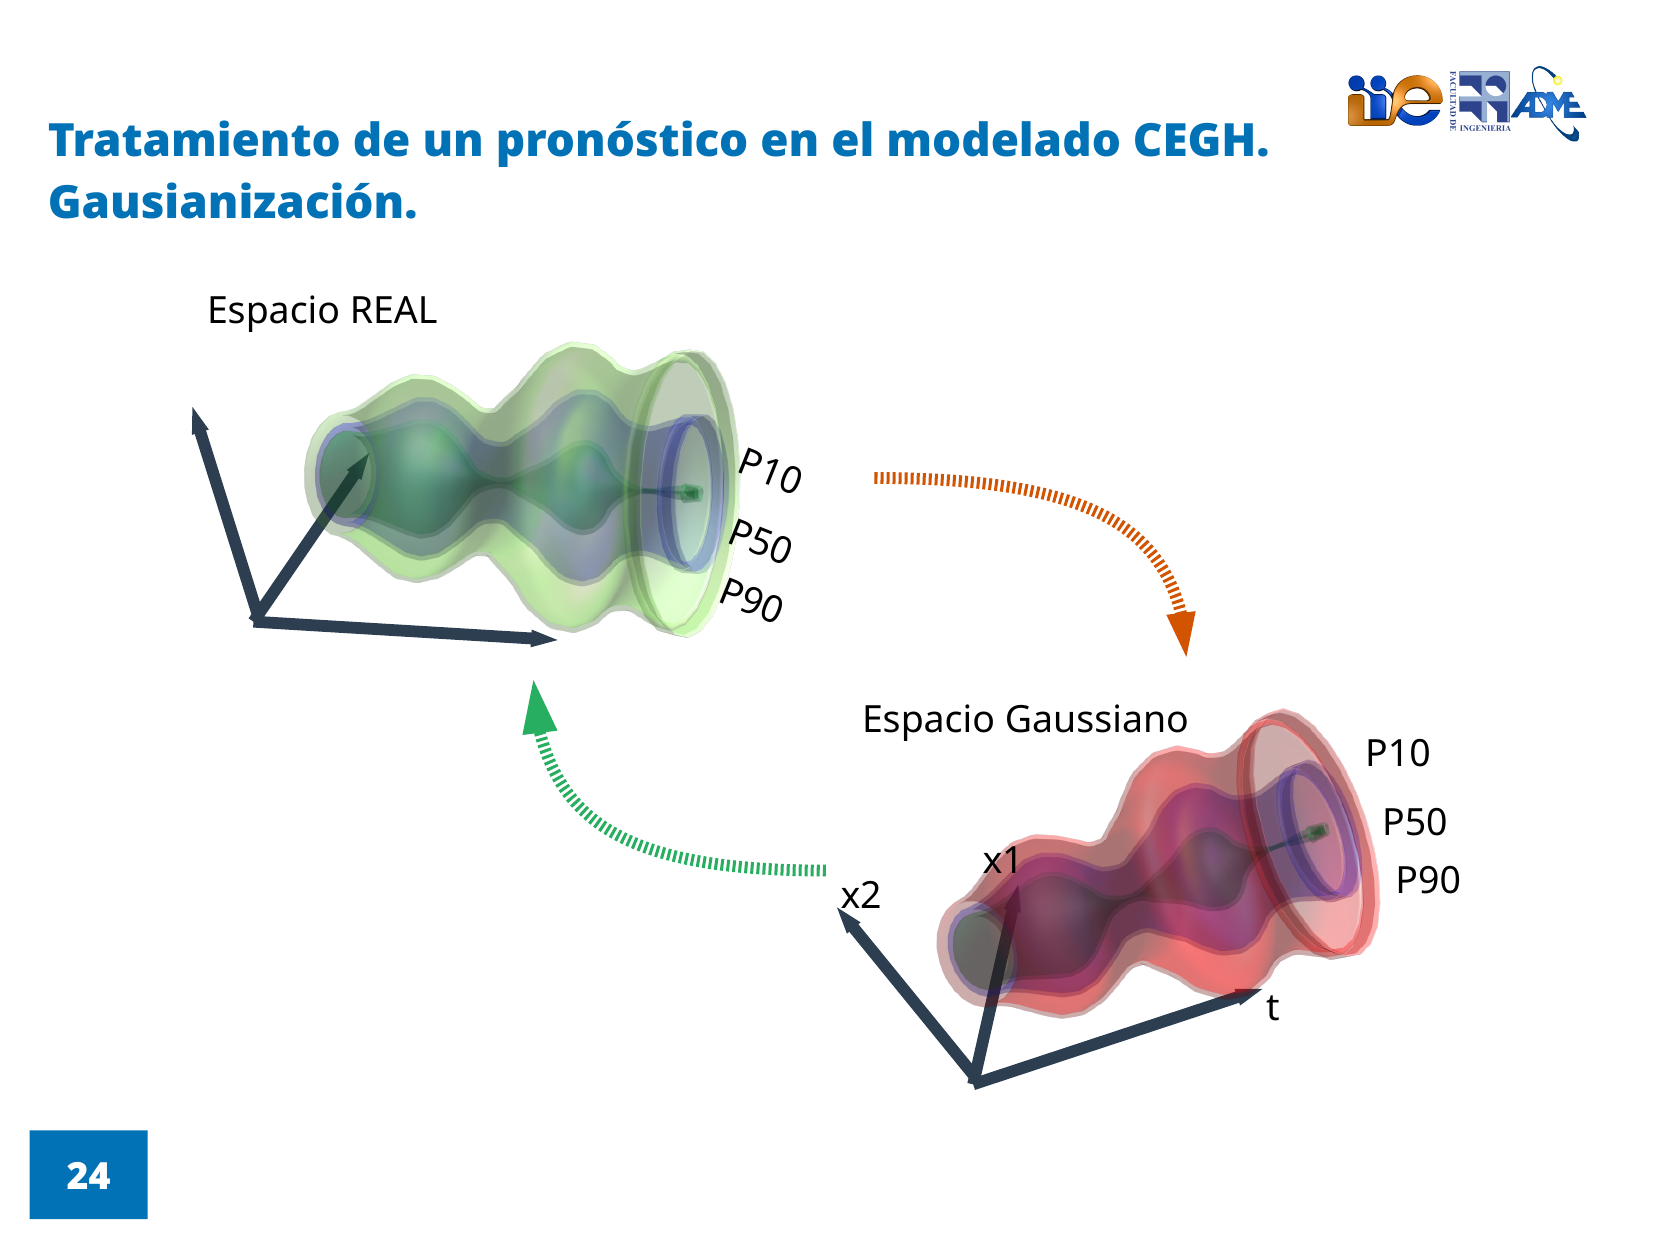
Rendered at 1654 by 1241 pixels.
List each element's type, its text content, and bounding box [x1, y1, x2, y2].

text_box x1 [967, 826, 1044, 889]
text_box P90 [1380, 846, 1548, 909]
text_box P10 [1350, 719, 1481, 782]
text_box P10 [716, 422, 860, 529]
text_box P50 [706, 492, 854, 596]
text_box P50 [1367, 788, 1502, 851]
text_box Espacio Gaussiano [847, 684, 1228, 747]
title Tratamiento de un pronóstico en el modelado CEGH. Gausianización. [47, 84, 1460, 233]
picture [1348, 75, 1443, 84]
text_box P90 [697, 551, 875, 671]
text_box x2 [825, 860, 902, 923]
picture [1450, 66, 1589, 143]
text_box Espacio REAL [192, 275, 475, 339]
text_box t [1251, 973, 1296, 1036]
